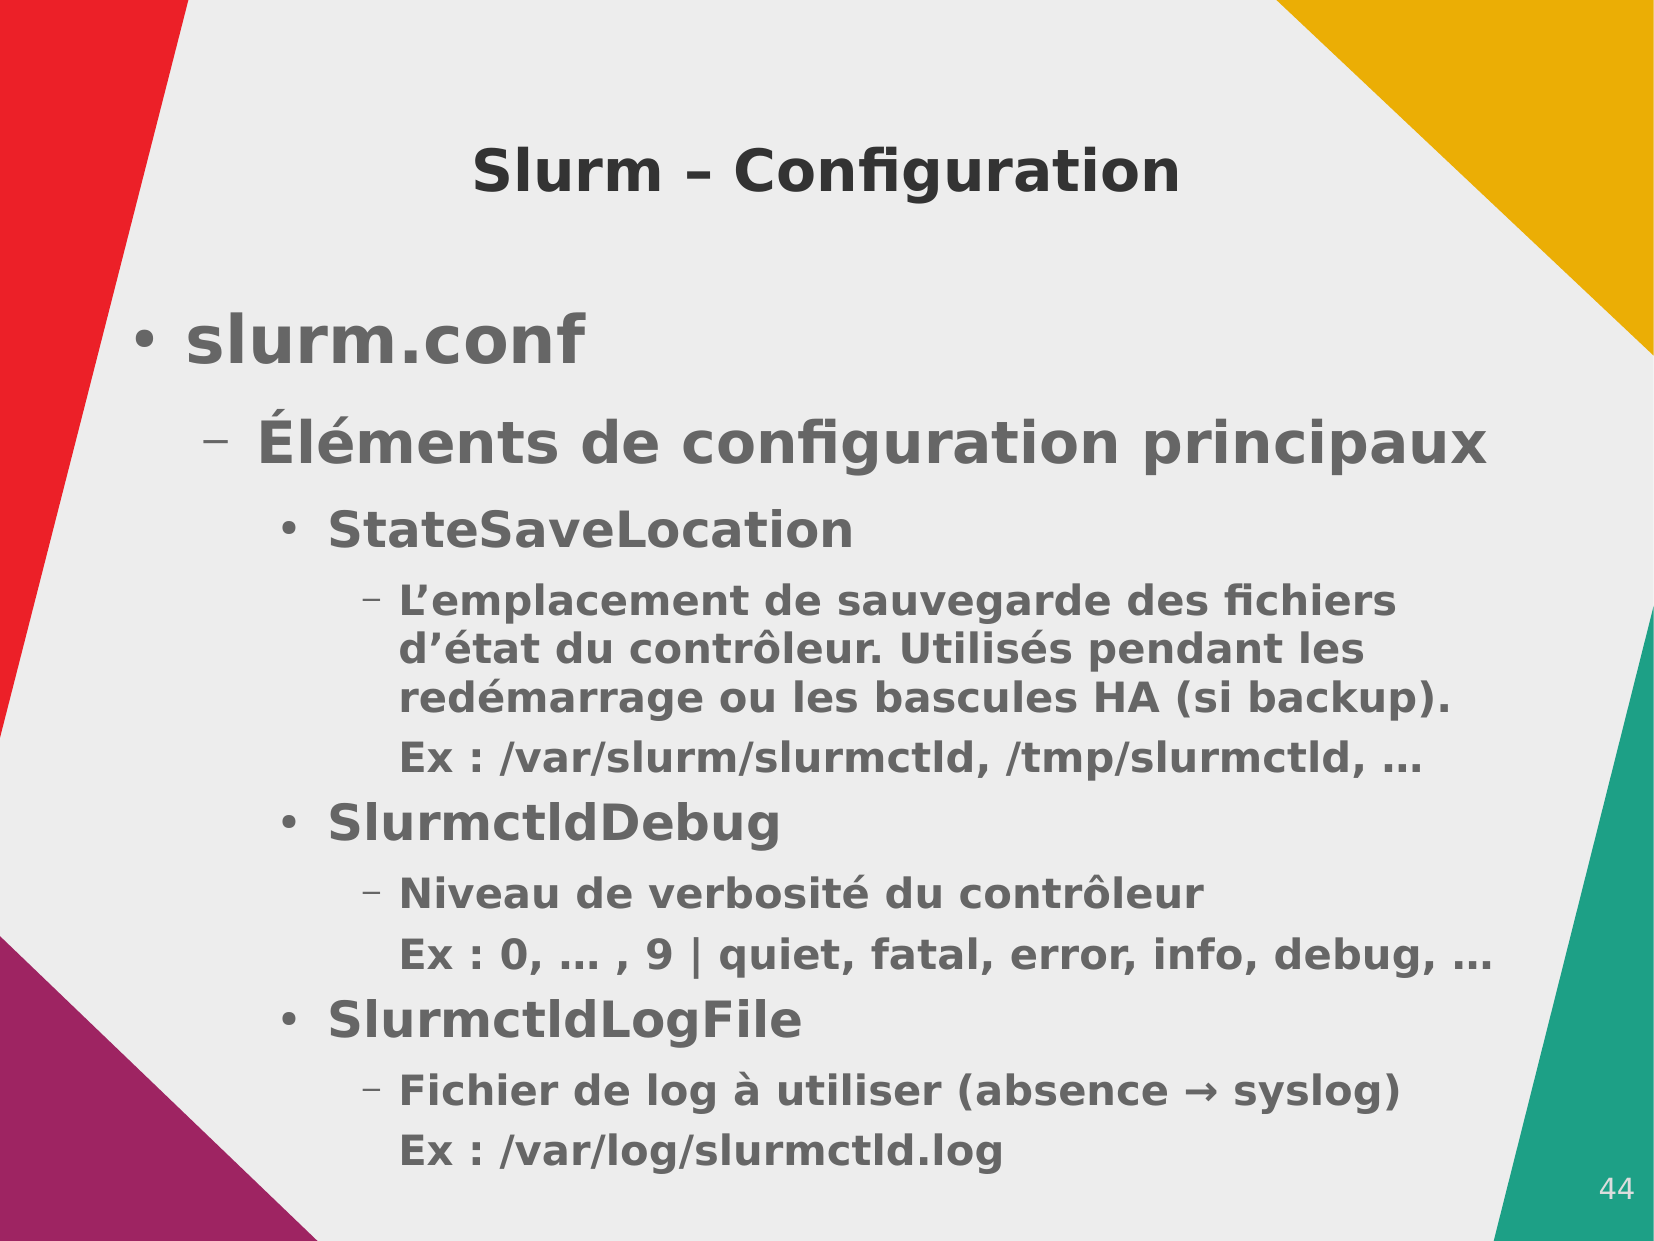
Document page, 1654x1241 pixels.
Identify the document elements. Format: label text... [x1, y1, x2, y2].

title Slurm – Configuration [114, 73, 1539, 271]
list slurm.conf Éléments de configuration principaux StateSaveLocation L’emplacement de sauvegarde des fichiers d’état du contrôleur. Utilisés pendant les redémarrage ou les bascules HA (si backup). Ex : /var/slurm/slurmctld, /tmp/slurmctld, … SlurmctldDebug Niveau de verbosité du contrôleur Ex : 0, … , 9 | quiet, fatal, error, info, debug, … SlurmctldLogFile Fichier de log à utiliser (absence → syslog) Ex : /var/log/slurmctld.log [114, 302, 1539, 1217]
